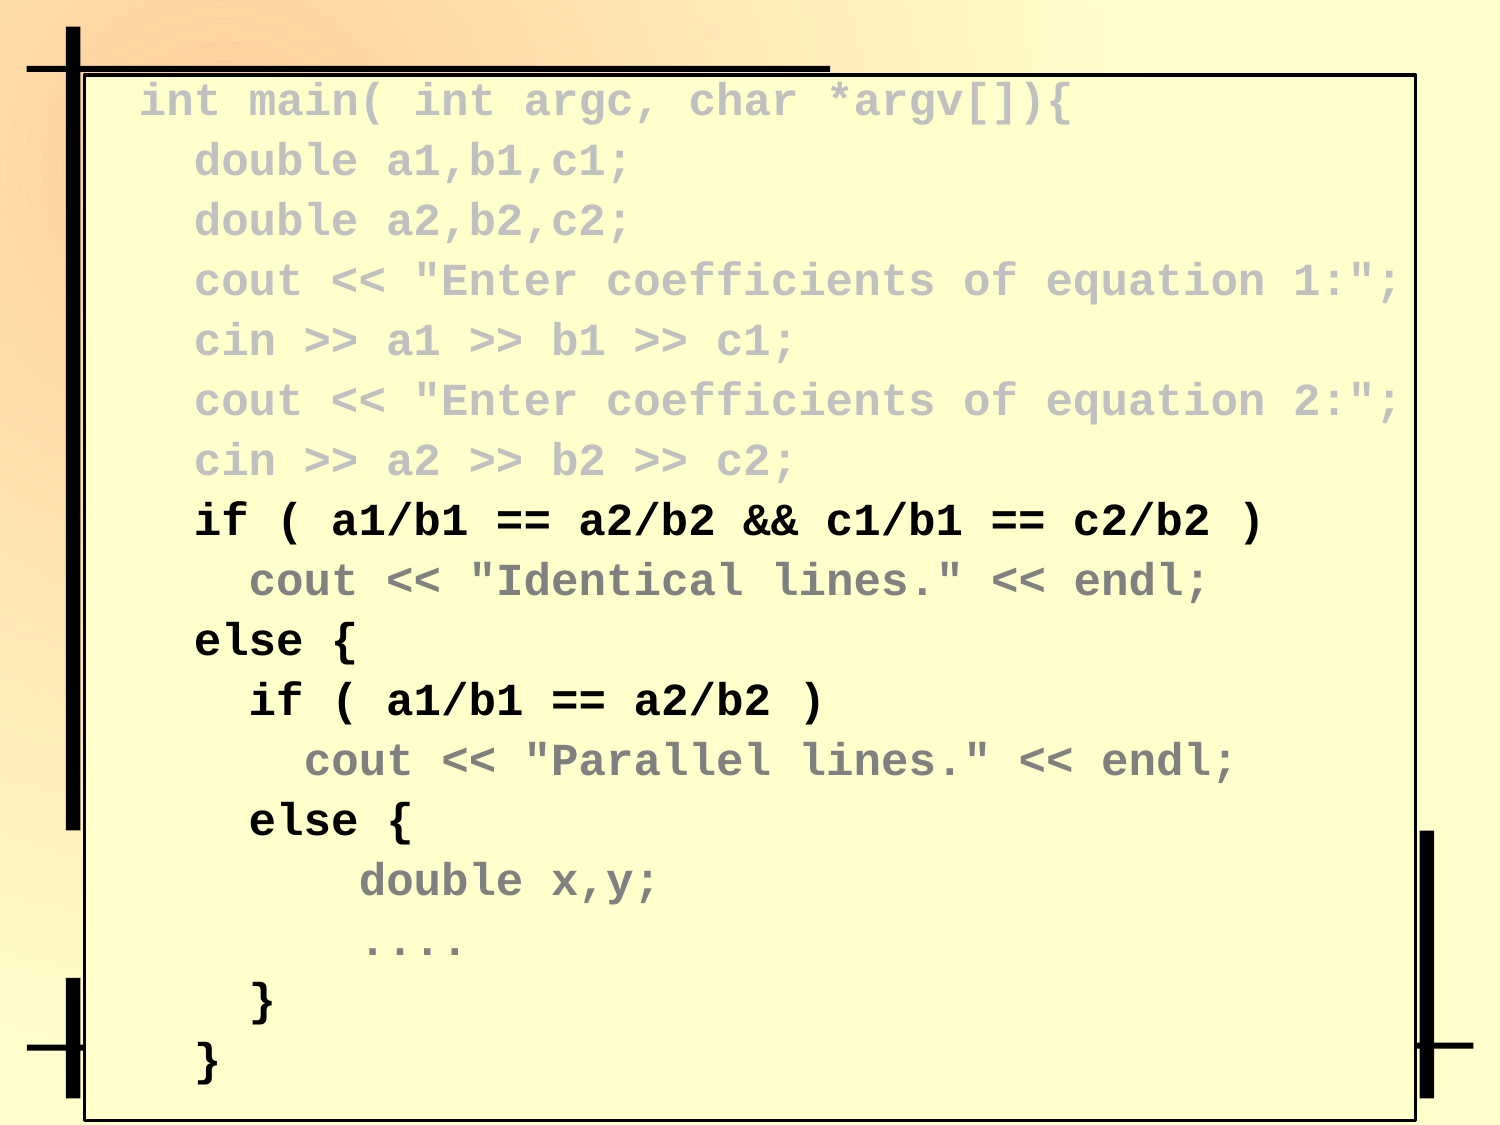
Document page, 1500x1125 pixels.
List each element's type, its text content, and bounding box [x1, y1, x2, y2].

list int main( int argc, char *argv[]){ double a1,b1,c1; double a2,b2,c2; cout << "Enter coefficients of equation 1:"; cin >> a1 >> b1 >> c1; cout << "Enter coefficients of equation 2:"; cin >> a2 >> b2 >> c2; if ( a1/b1 == a2/b2 && c1/b1 == c2/b2 ) cout << "Identical lines." << endl; else { if ( a1/b1 == a2/b2 ) cout << "Parallel lines." << endl; else { double x,y; .... } } [84, 75, 1416, 1121]
